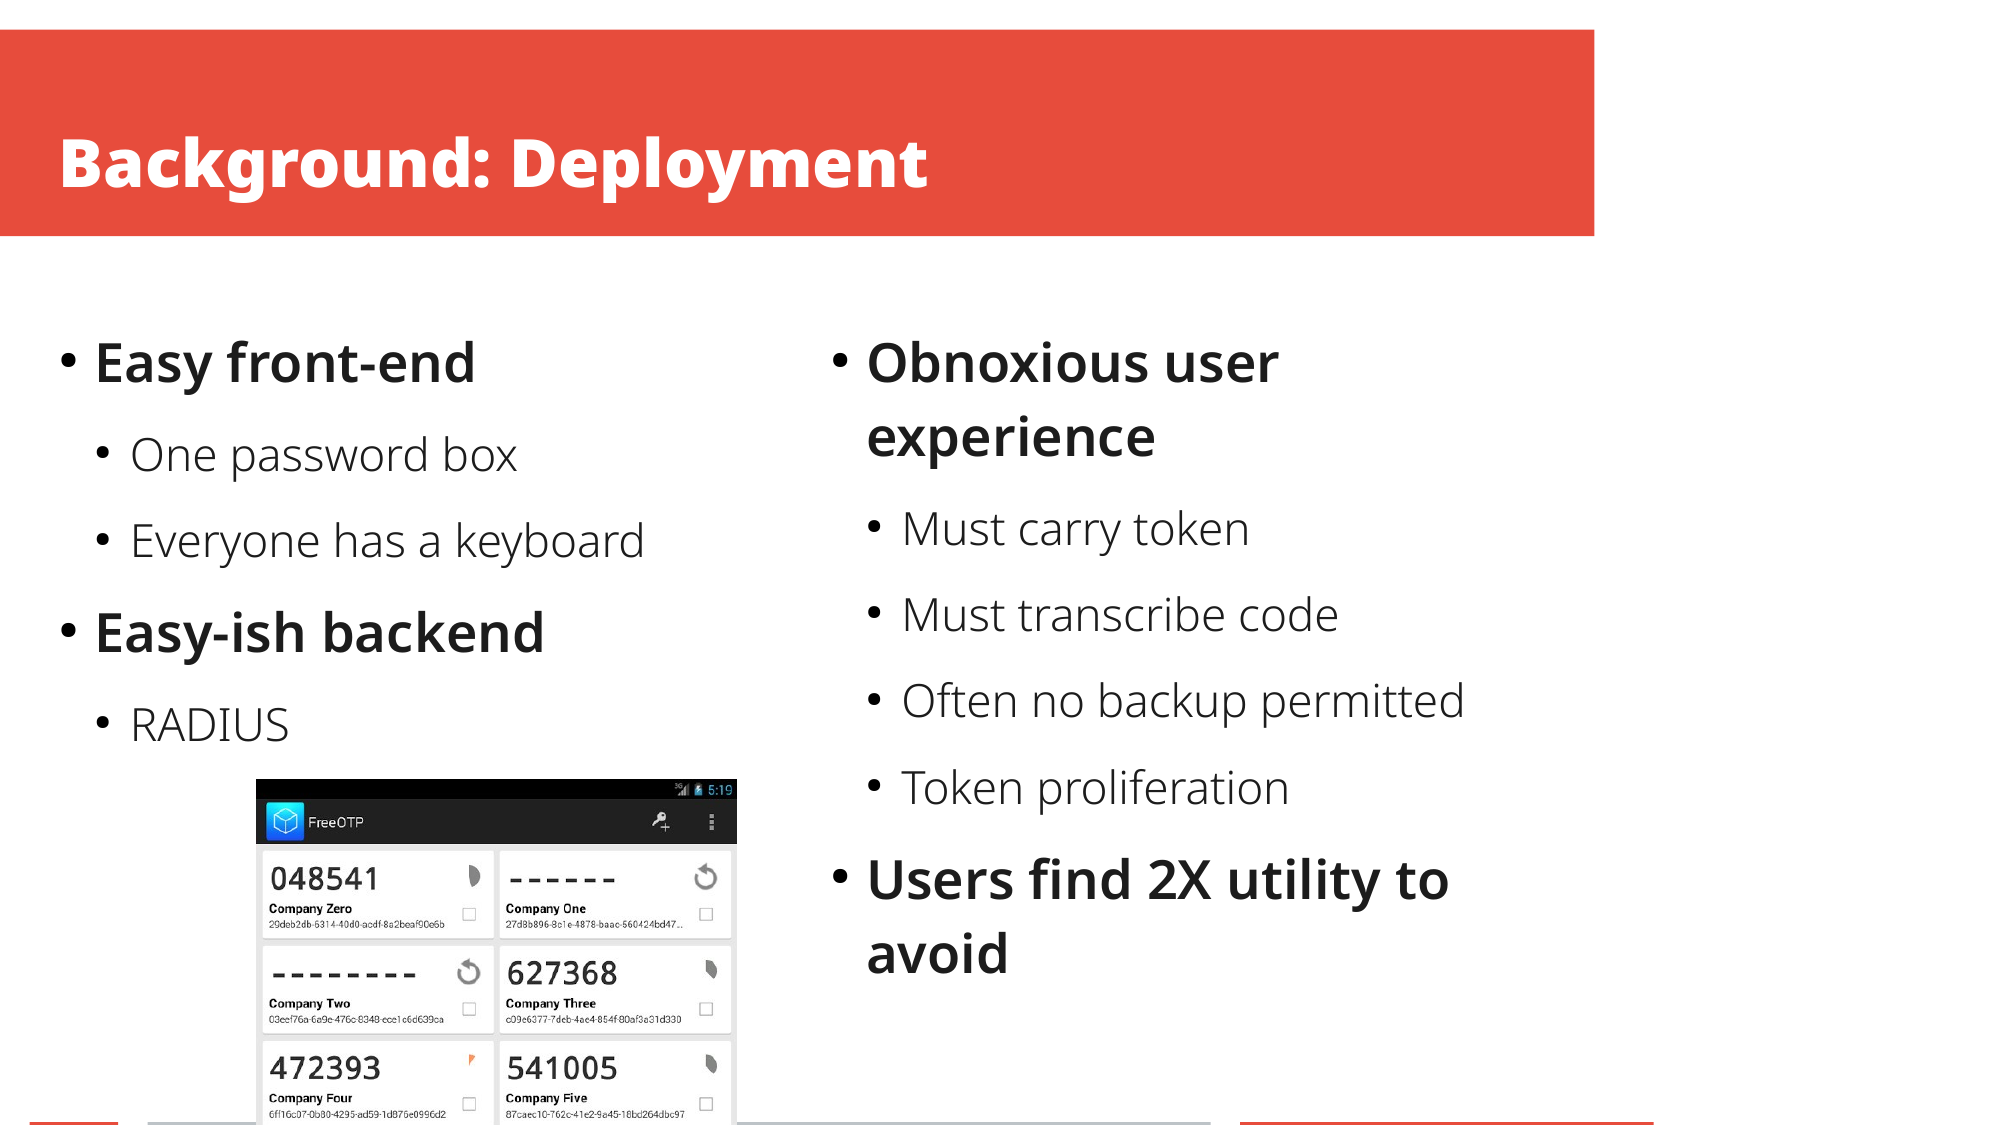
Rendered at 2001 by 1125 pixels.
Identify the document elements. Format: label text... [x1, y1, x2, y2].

list Obnoxious user experience Must carry token Must transcribe code Often no backup permitted Token proliferation Users find 2X utility to avoid [830, 324, 1566, 1093]
list Easy front-end One password box Everyone has a keyboard Easy-ish backend RADIUS [59, 324, 794, 1093]
title Background: Deployment [59, 59, 1595, 207]
picture [256, 1093, 737, 1125]
